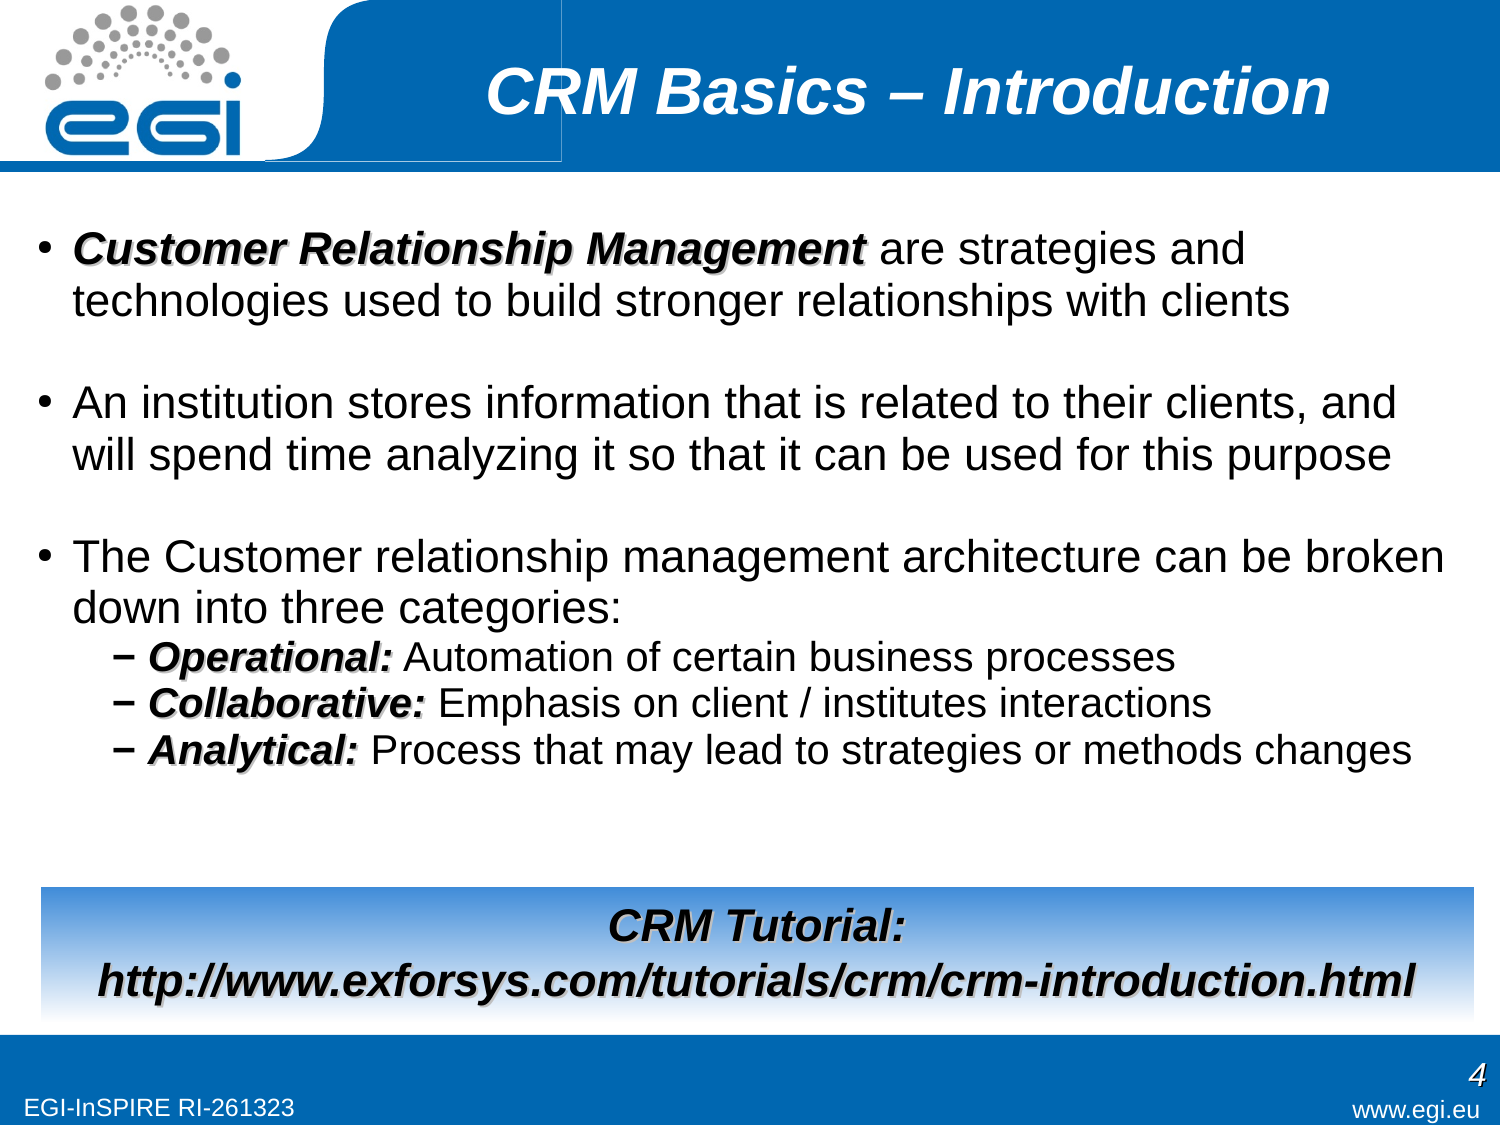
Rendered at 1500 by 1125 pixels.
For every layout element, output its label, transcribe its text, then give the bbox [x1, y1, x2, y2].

text_box CRM Tutorial: http://www.exforsys.com/tutorials/crm/crm-introduction.html [41, 887, 1473, 1022]
picture [0, 0, 265, 161]
text_box CRM Basics – Introduction [309, 40, 1500, 136]
text_box Customer Relationship Management are strategies and technologies used to build stronger relationships with clients An institution stores information that is related to their clients, and will spend time analyzing it so that it can be used for this purpose The Customer relationship management architecture can be broken down into three categories: − Operational: Automation of certain business processes − Collaborative: Emphasis on client / institutes interactions − Analytical: Process that may lead to strategies or methods changes [22, 215, 1475, 917]
